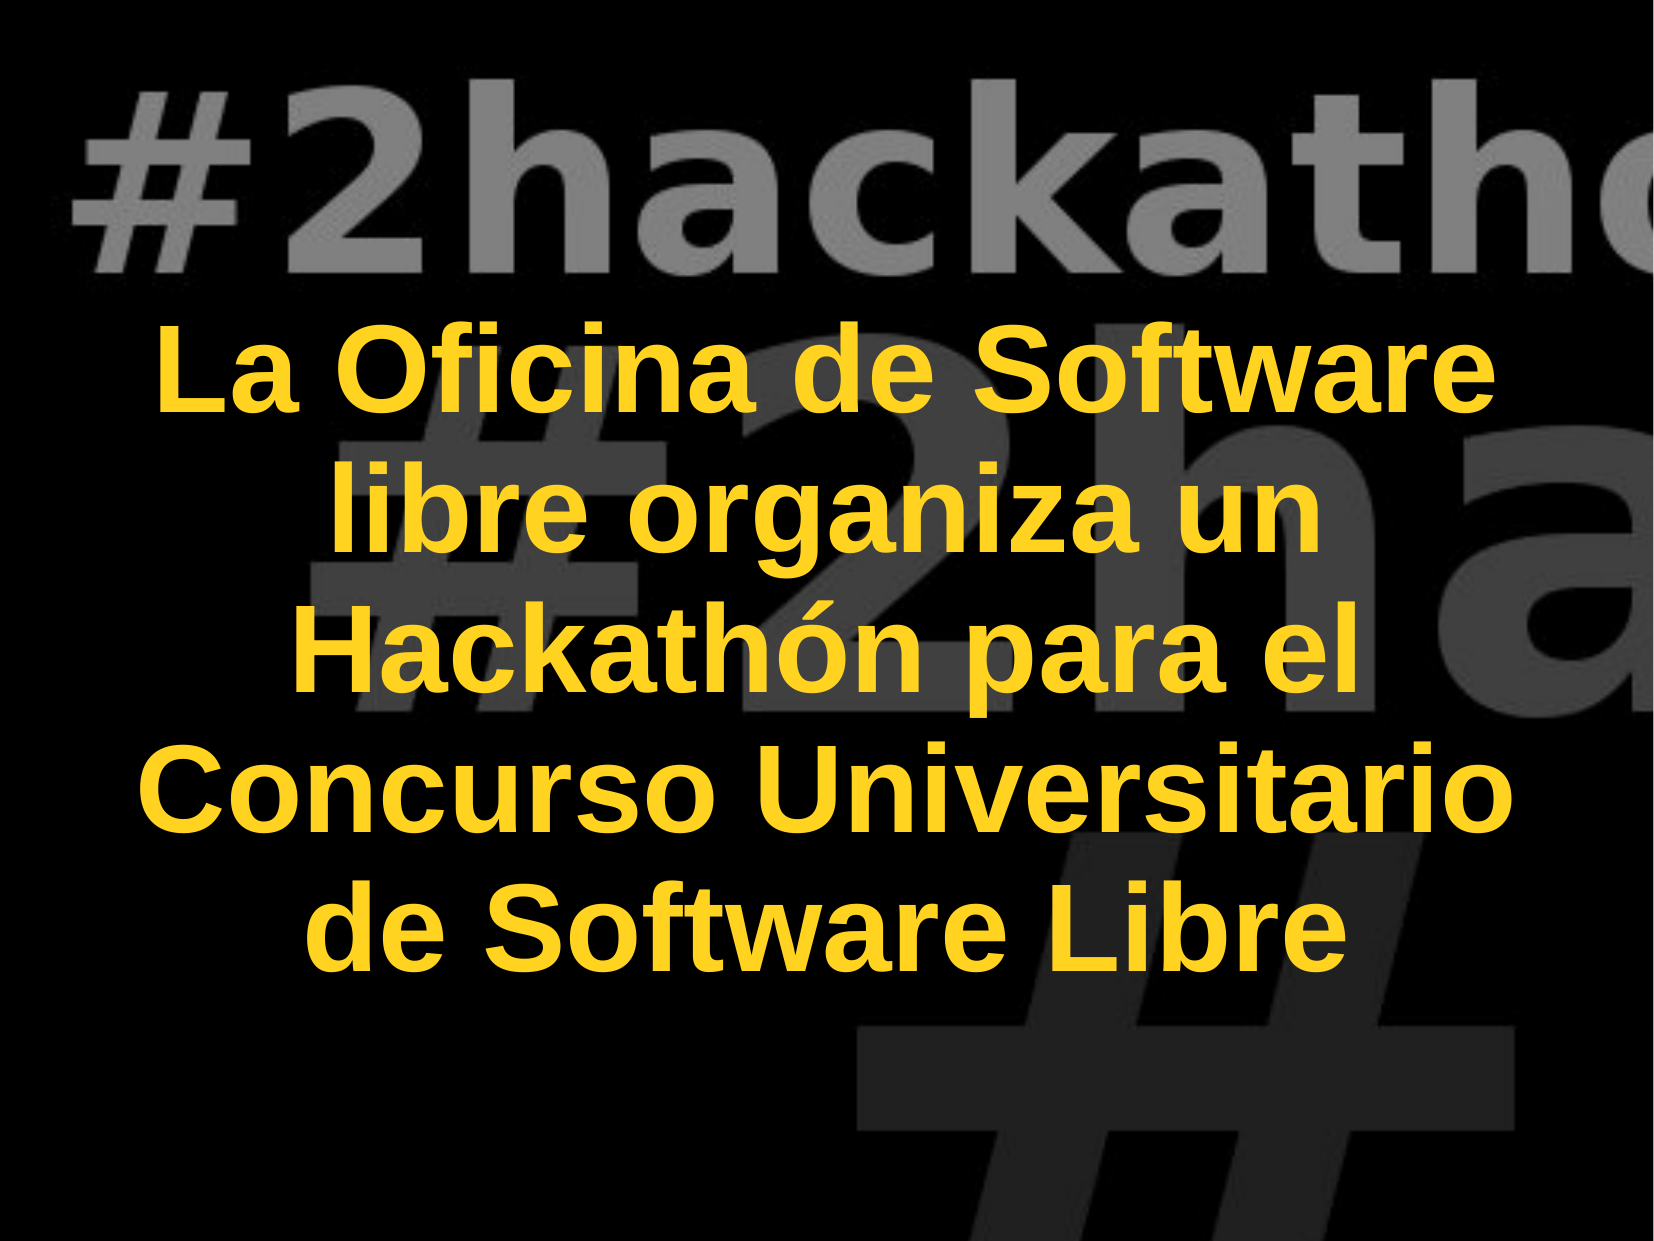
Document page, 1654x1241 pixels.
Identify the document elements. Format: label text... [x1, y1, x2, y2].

subtitle La Oficina de Software libre organiza un Hackathón para el Concurso Universitario de Software Libre [82, 56, 1571, 1102]
picture [0, 0, 1654, 1241]
